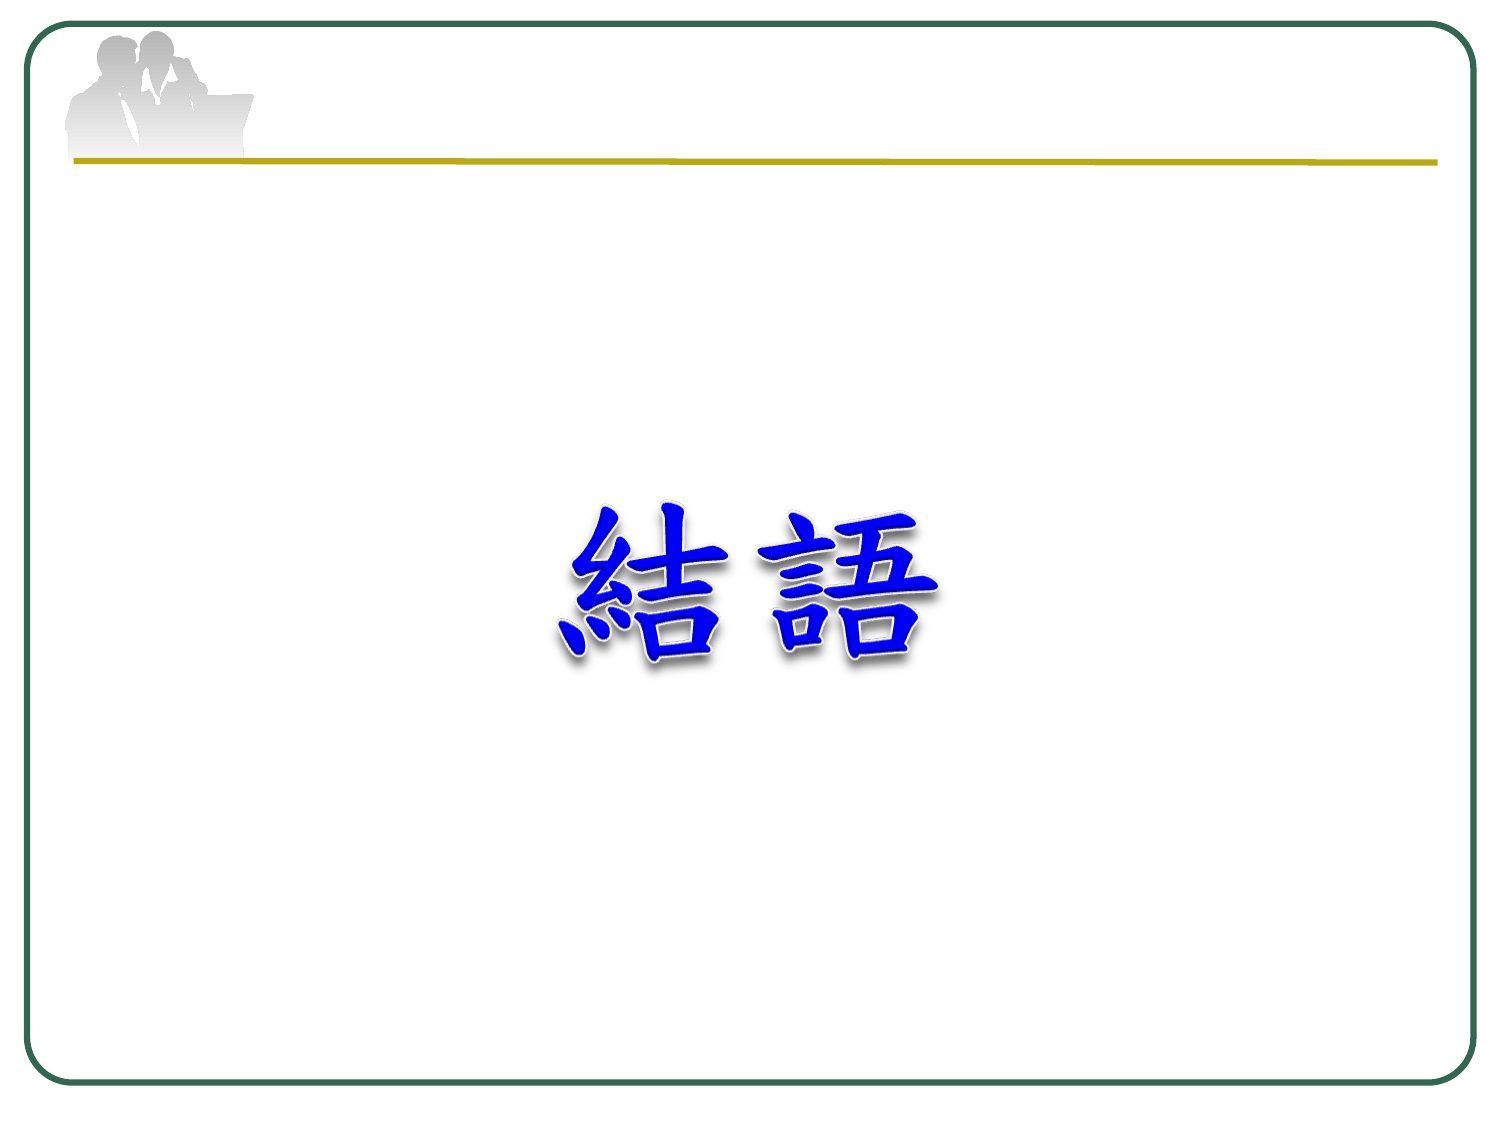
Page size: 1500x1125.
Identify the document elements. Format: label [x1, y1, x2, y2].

picture [407, 384, 1086, 721]
